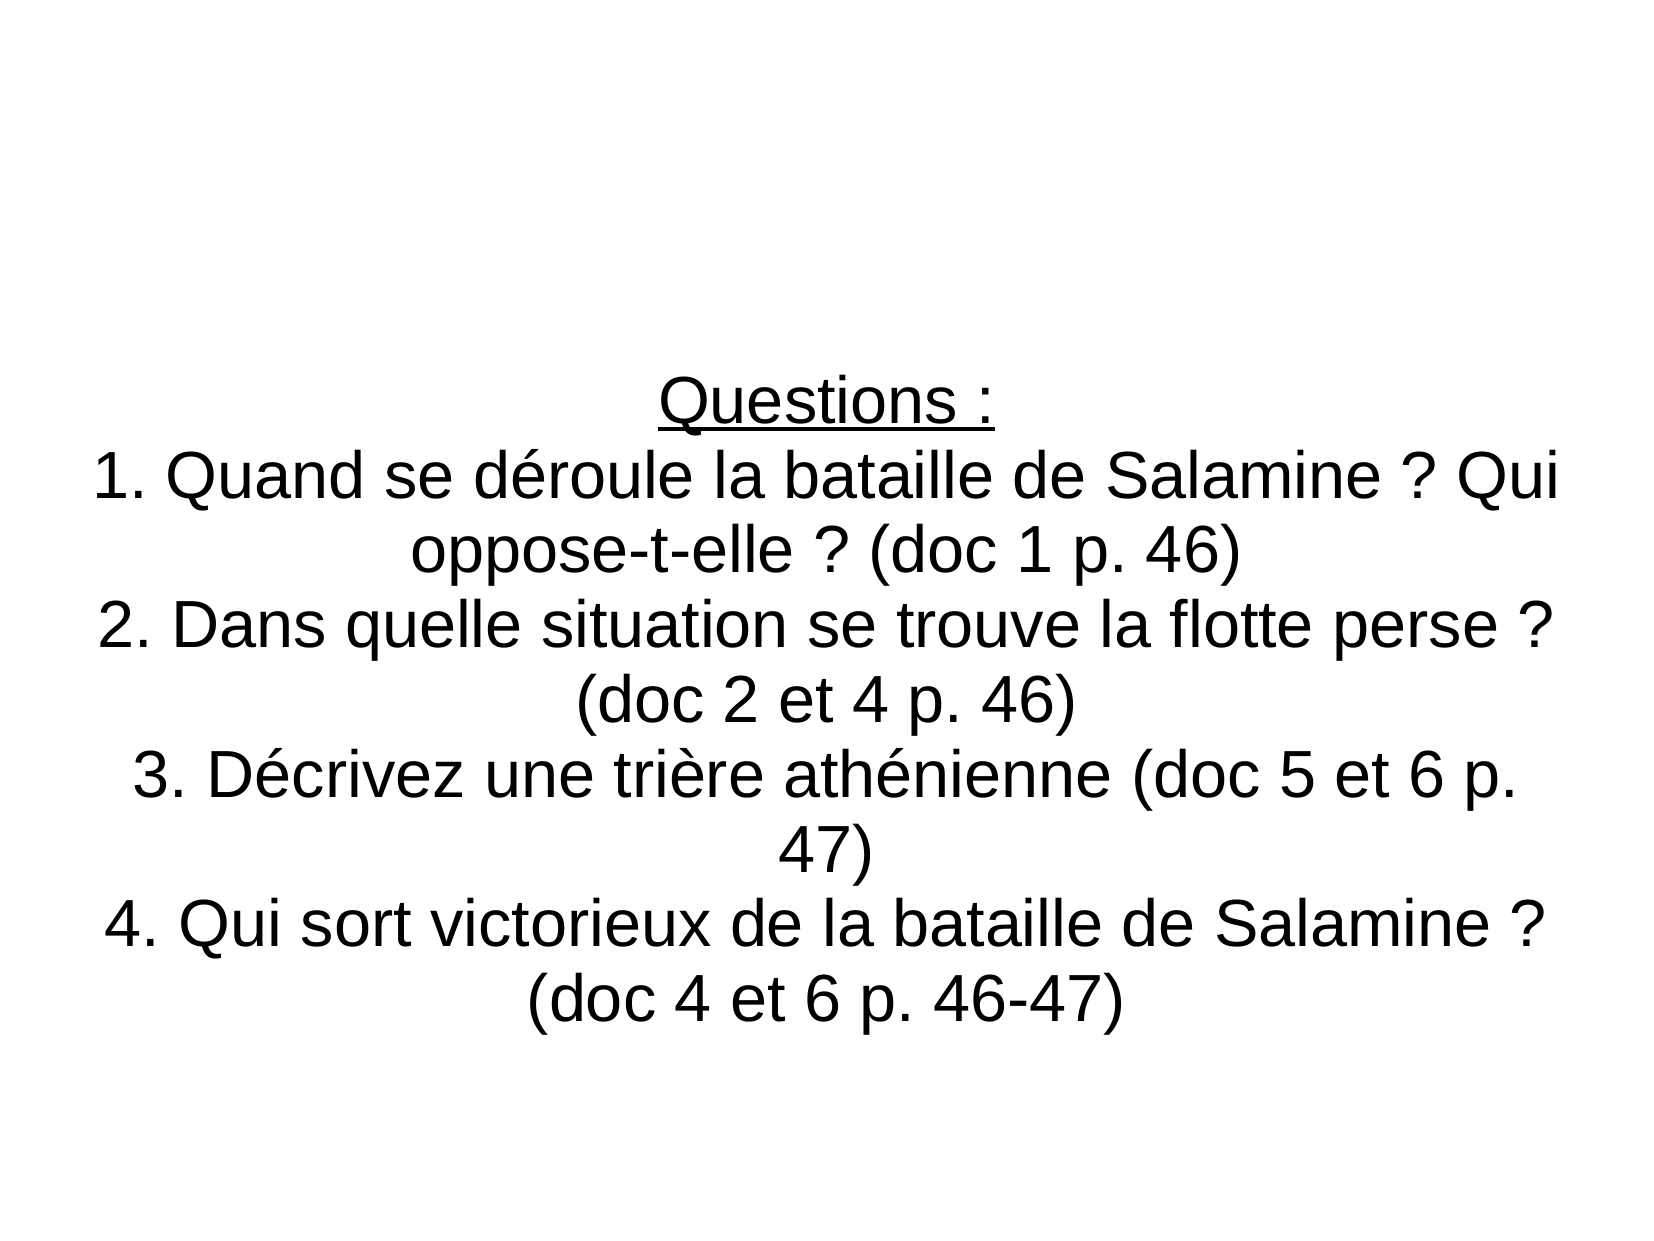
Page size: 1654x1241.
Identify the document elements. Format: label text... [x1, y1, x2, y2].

subtitle Questions : 1. Quand se déroule la bataille de Salamine ? Qui oppose-t-elle ? (doc 1 p. 46) 2. Dans quelle situation se trouve la flotte perse ? (doc 2 et 4 p. 46) 3. Décrivez une trière athénienne (doc 5 et 6 p. 47) 4. Qui sort victorieux de la bataille de Salamine ? (doc 4 et 6 p. 46-47) [82, 297, 1571, 1102]
